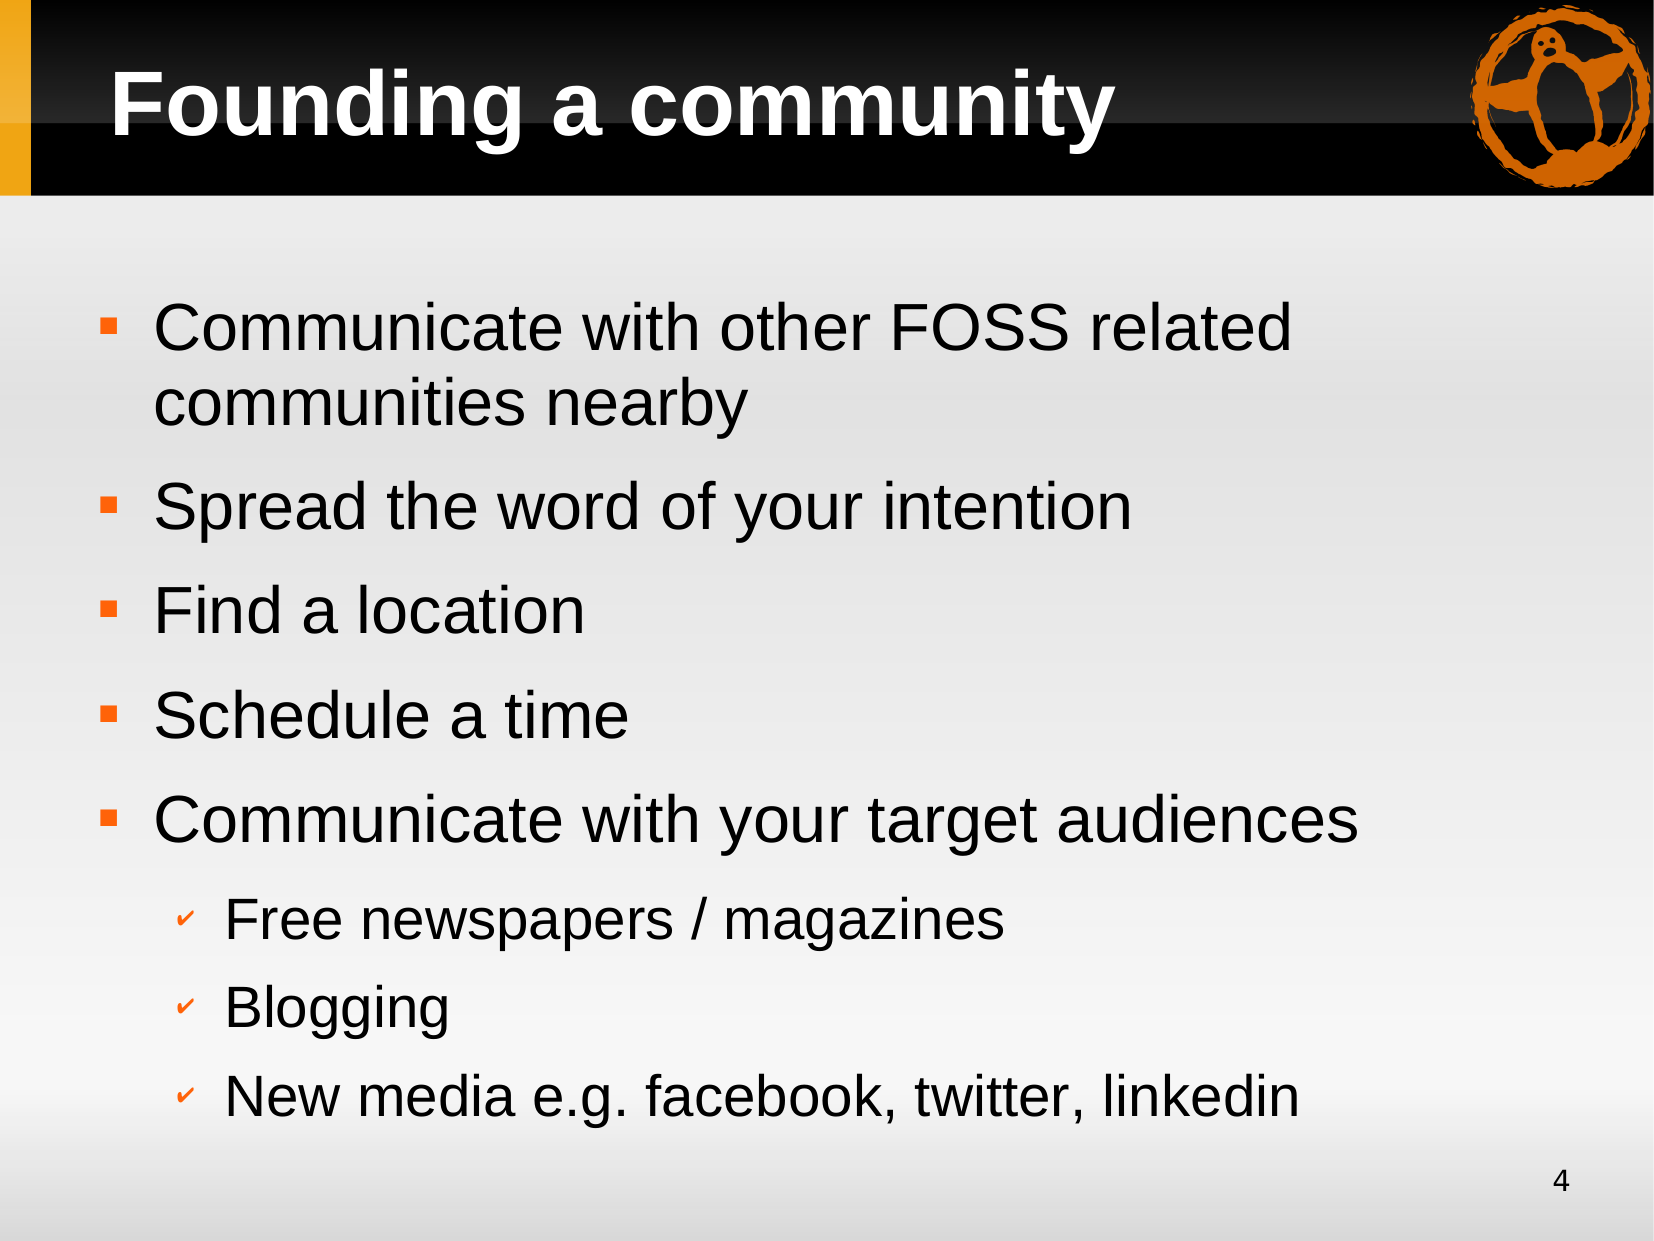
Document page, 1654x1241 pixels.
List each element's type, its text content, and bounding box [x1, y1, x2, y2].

picture [0, 0, 1654, 1241]
list Communicate with other FOSS related communities nearby Spread the word of your intention Find a location Schedule a time Communicate with your target audiences Free newspapers / magazines Blogging New media e.g. facebook, twitter, linkedin [82, 290, 1571, 1129]
title Founding a community [76, 0, 1565, 208]
